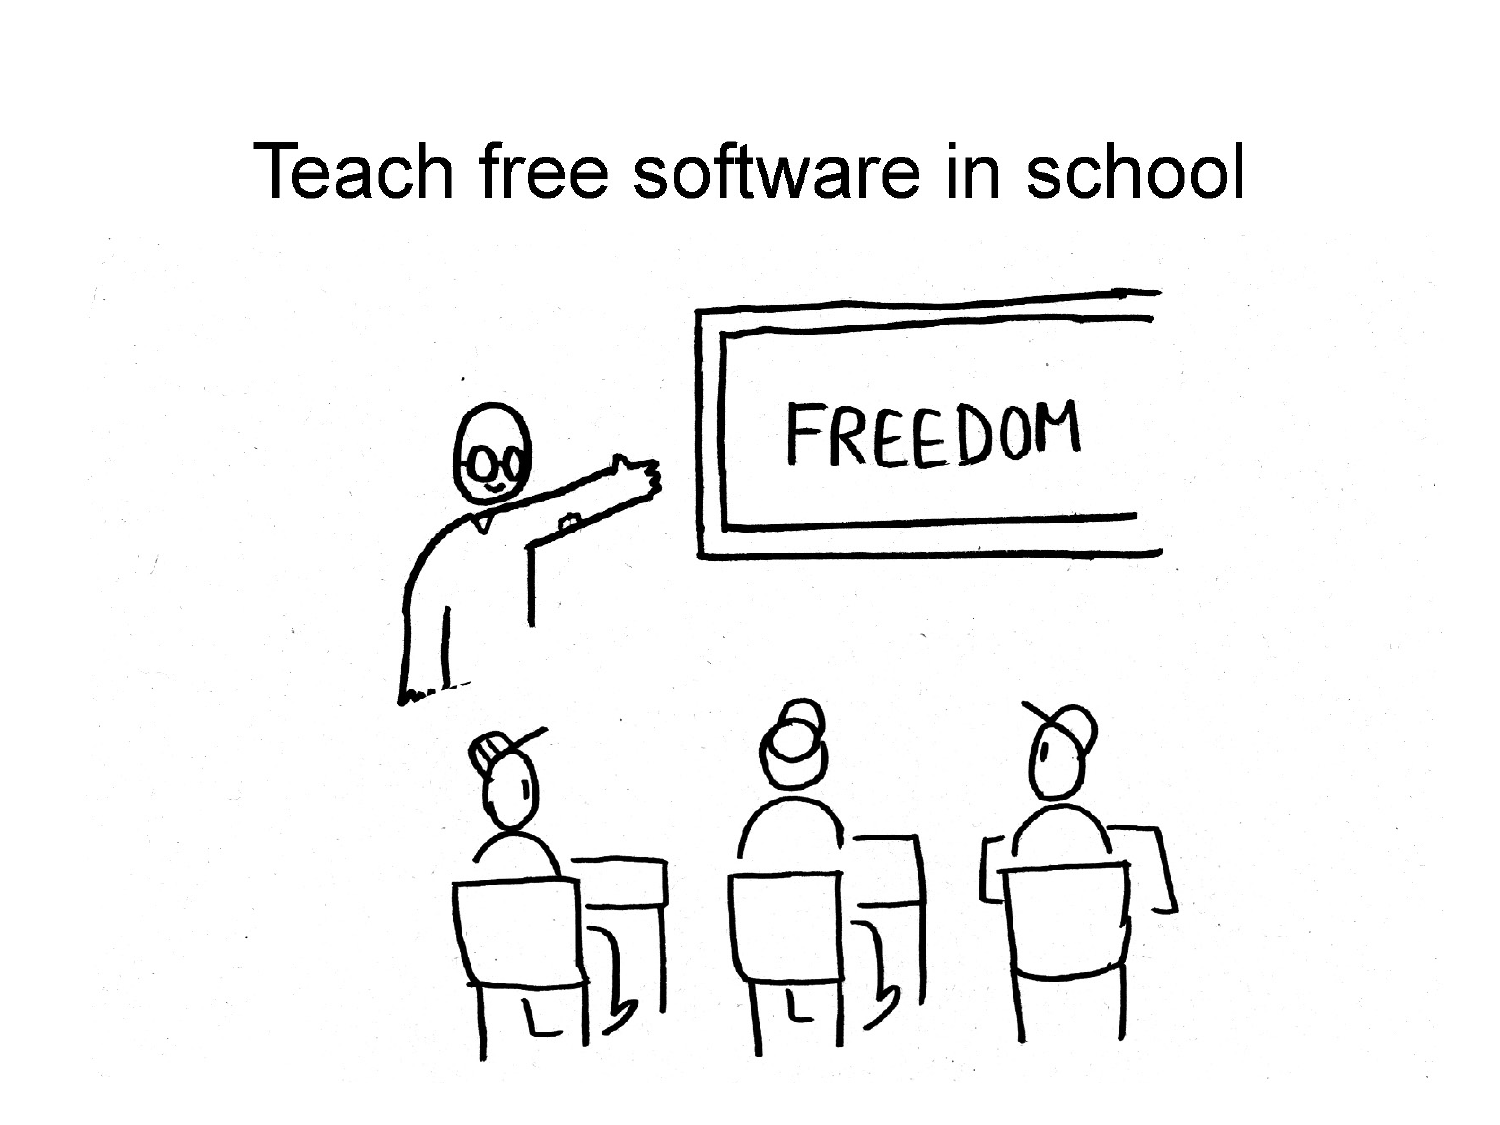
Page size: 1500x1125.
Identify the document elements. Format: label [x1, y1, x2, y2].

picture [56, 42, 1444, 1083]
